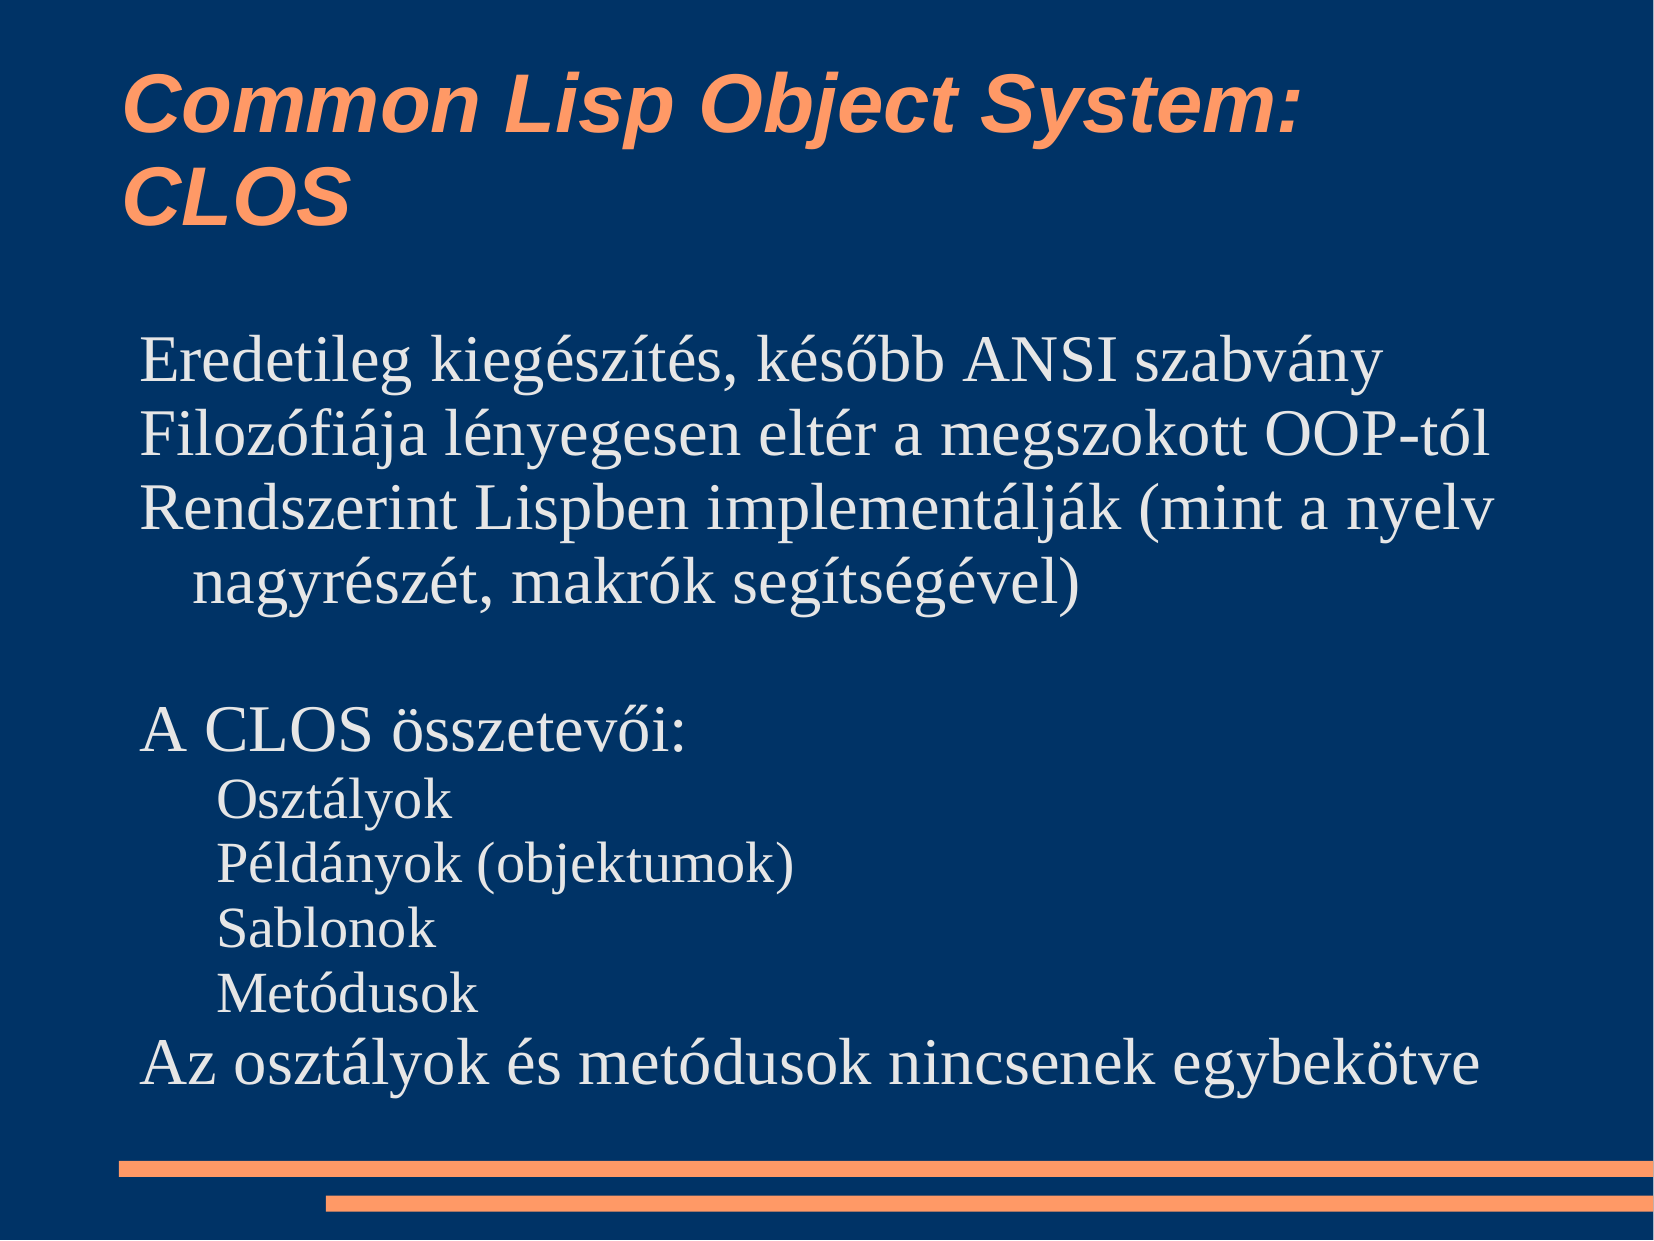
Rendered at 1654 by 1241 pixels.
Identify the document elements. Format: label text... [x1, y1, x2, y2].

title Common Lisp Object System: CLOS [121, 53, 1534, 247]
list Eredetileg kiegészítés, később ANSI szabvány Filozófiája lényegesen eltér a megszokott OOP-tól Rendszerint Lispben implementálják (mint a nyelv nagyrészét, makrók segítségével) A CLOS összetevői: Osztályok Példányok (objektumok) Sablonok Metódusok Az osztályok és metódusok nincsenek egybekötve [121, 322, 1561, 1118]
